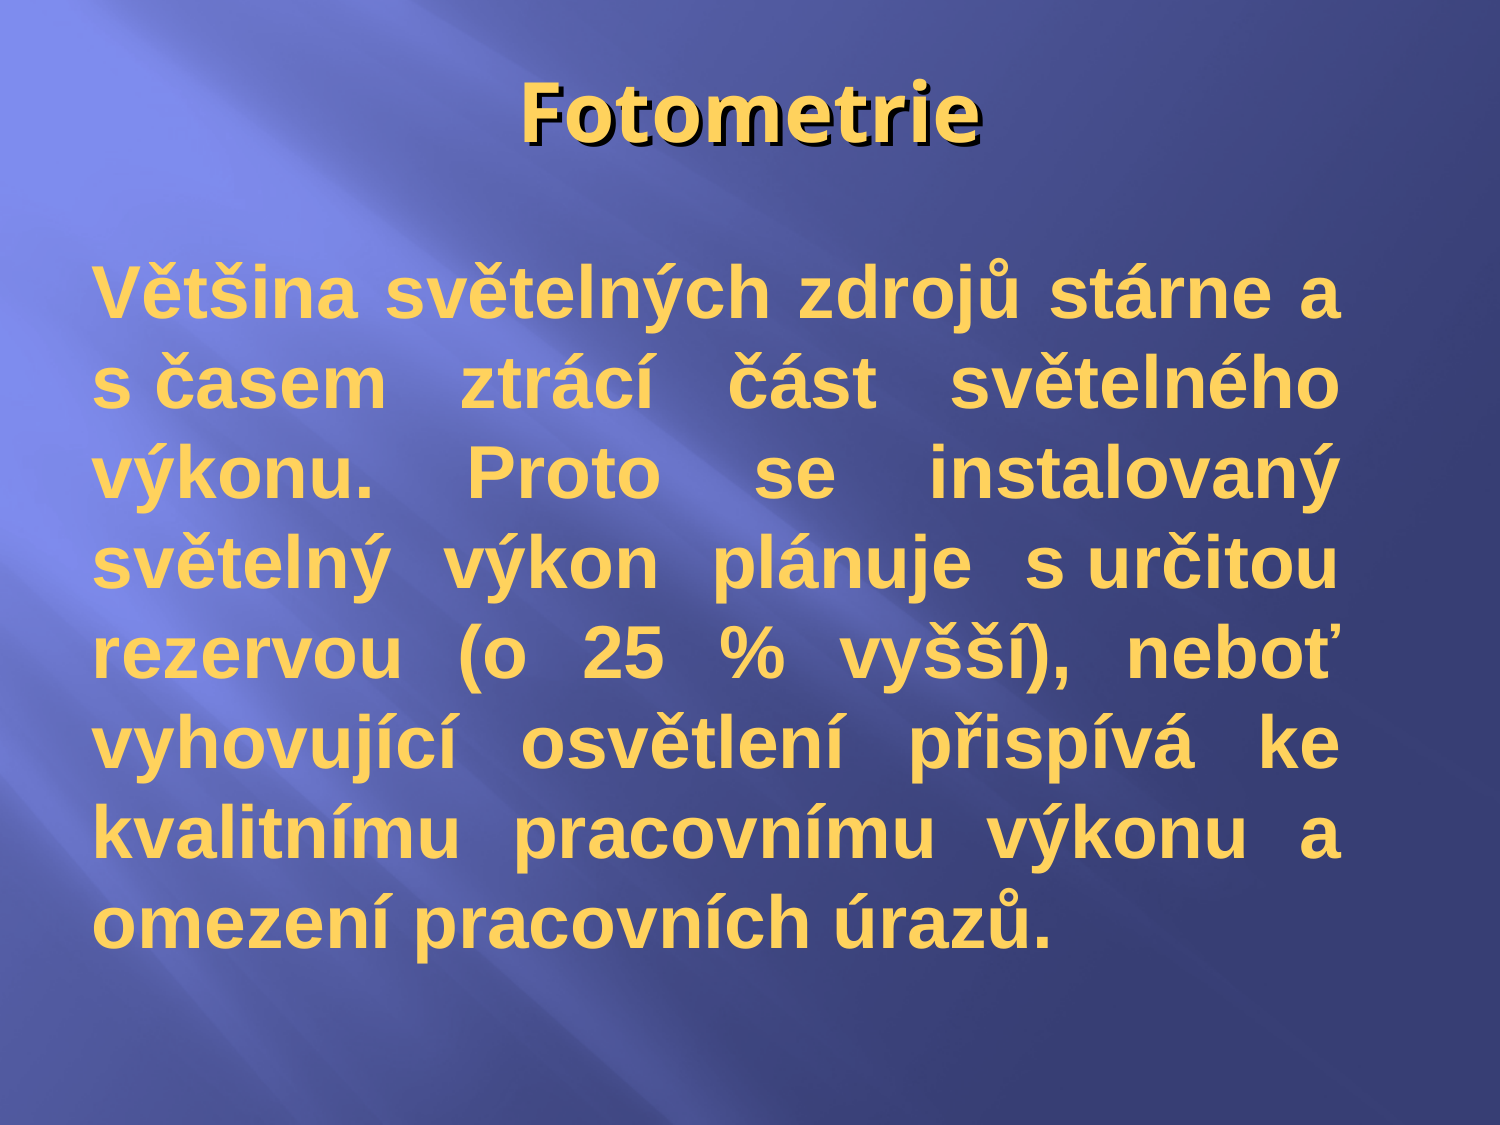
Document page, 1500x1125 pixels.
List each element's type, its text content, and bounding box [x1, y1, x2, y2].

title Fotometrie [75, 45, 1426, 173]
text_box Většina světelných zdrojů stárne a s časem ztrácí část světelného výkonu. Proto se instalovaný světelný výkon plánuje s určitou rezervou (o 25 % vyšší), neboť vyhovující osvětlení přispívá ke kvalitnímu pracovnímu výkonu a omezení pracovních úrazů. [76, 231, 1447, 977]
